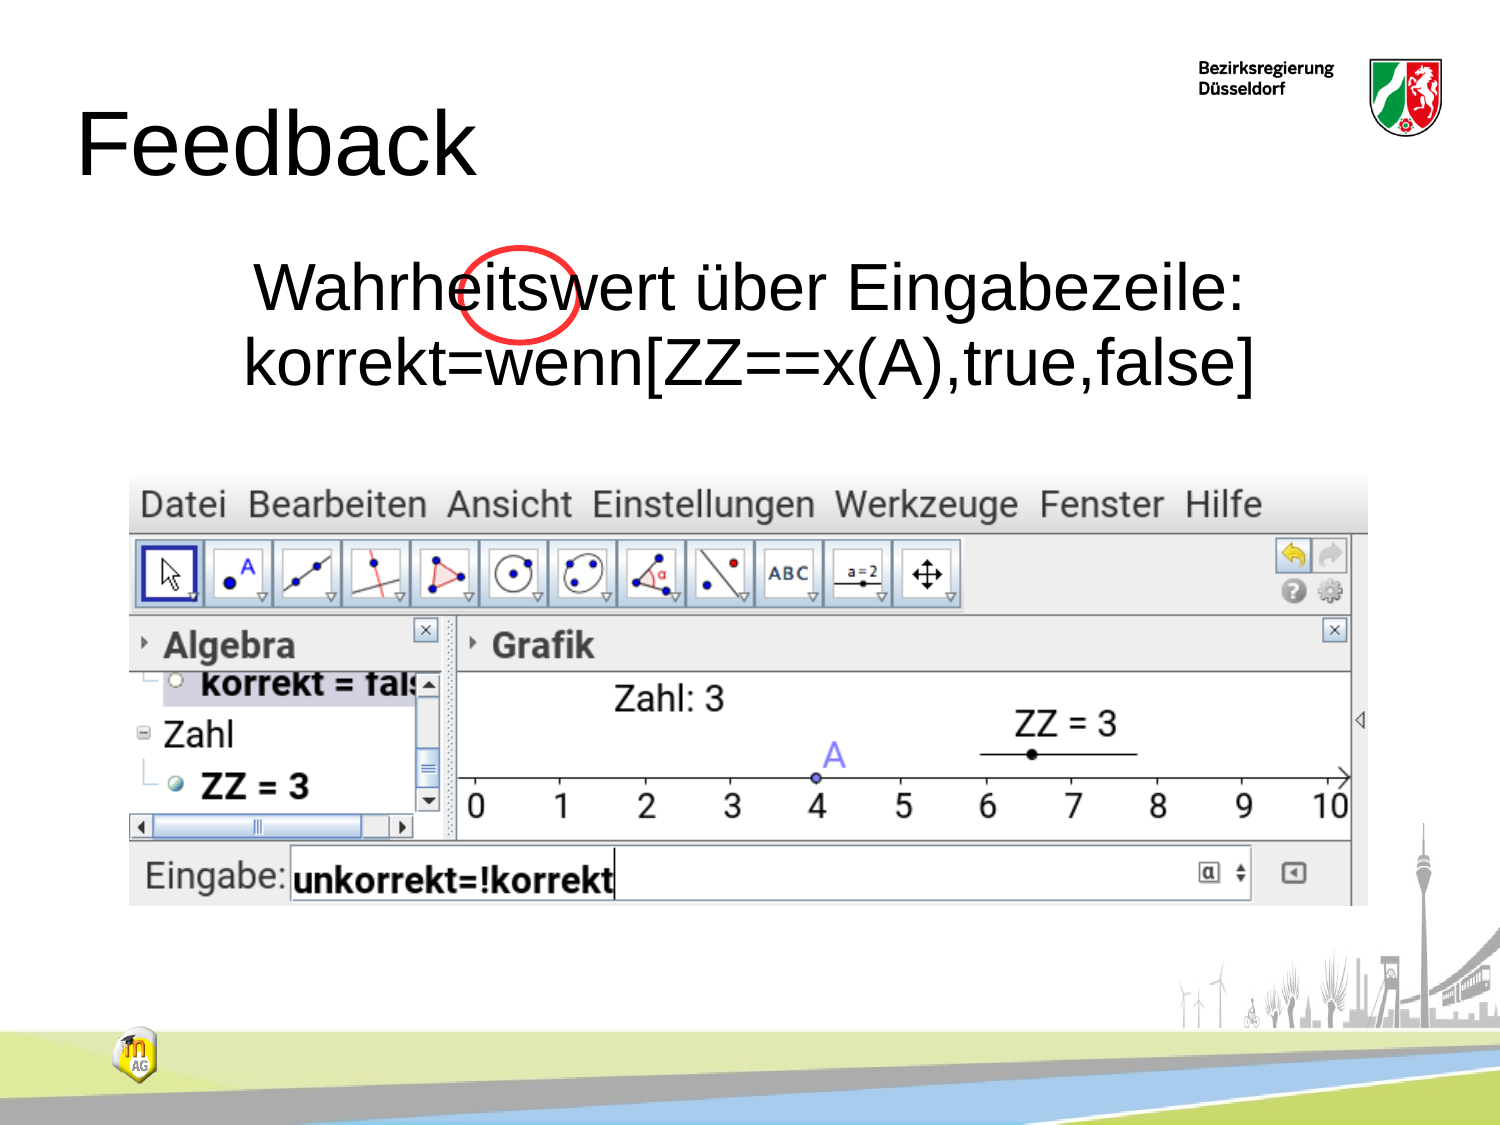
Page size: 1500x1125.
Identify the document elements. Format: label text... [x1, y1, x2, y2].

title Feedback [75, 44, 1425, 233]
picture [0, 472, 1500, 1125]
subtitle Wahrheitswert über Eingabezeile: korrekt=wenn[ZZ==x(A),true,false] [75, 236, 1425, 414]
picture [1425, 58, 1442, 137]
